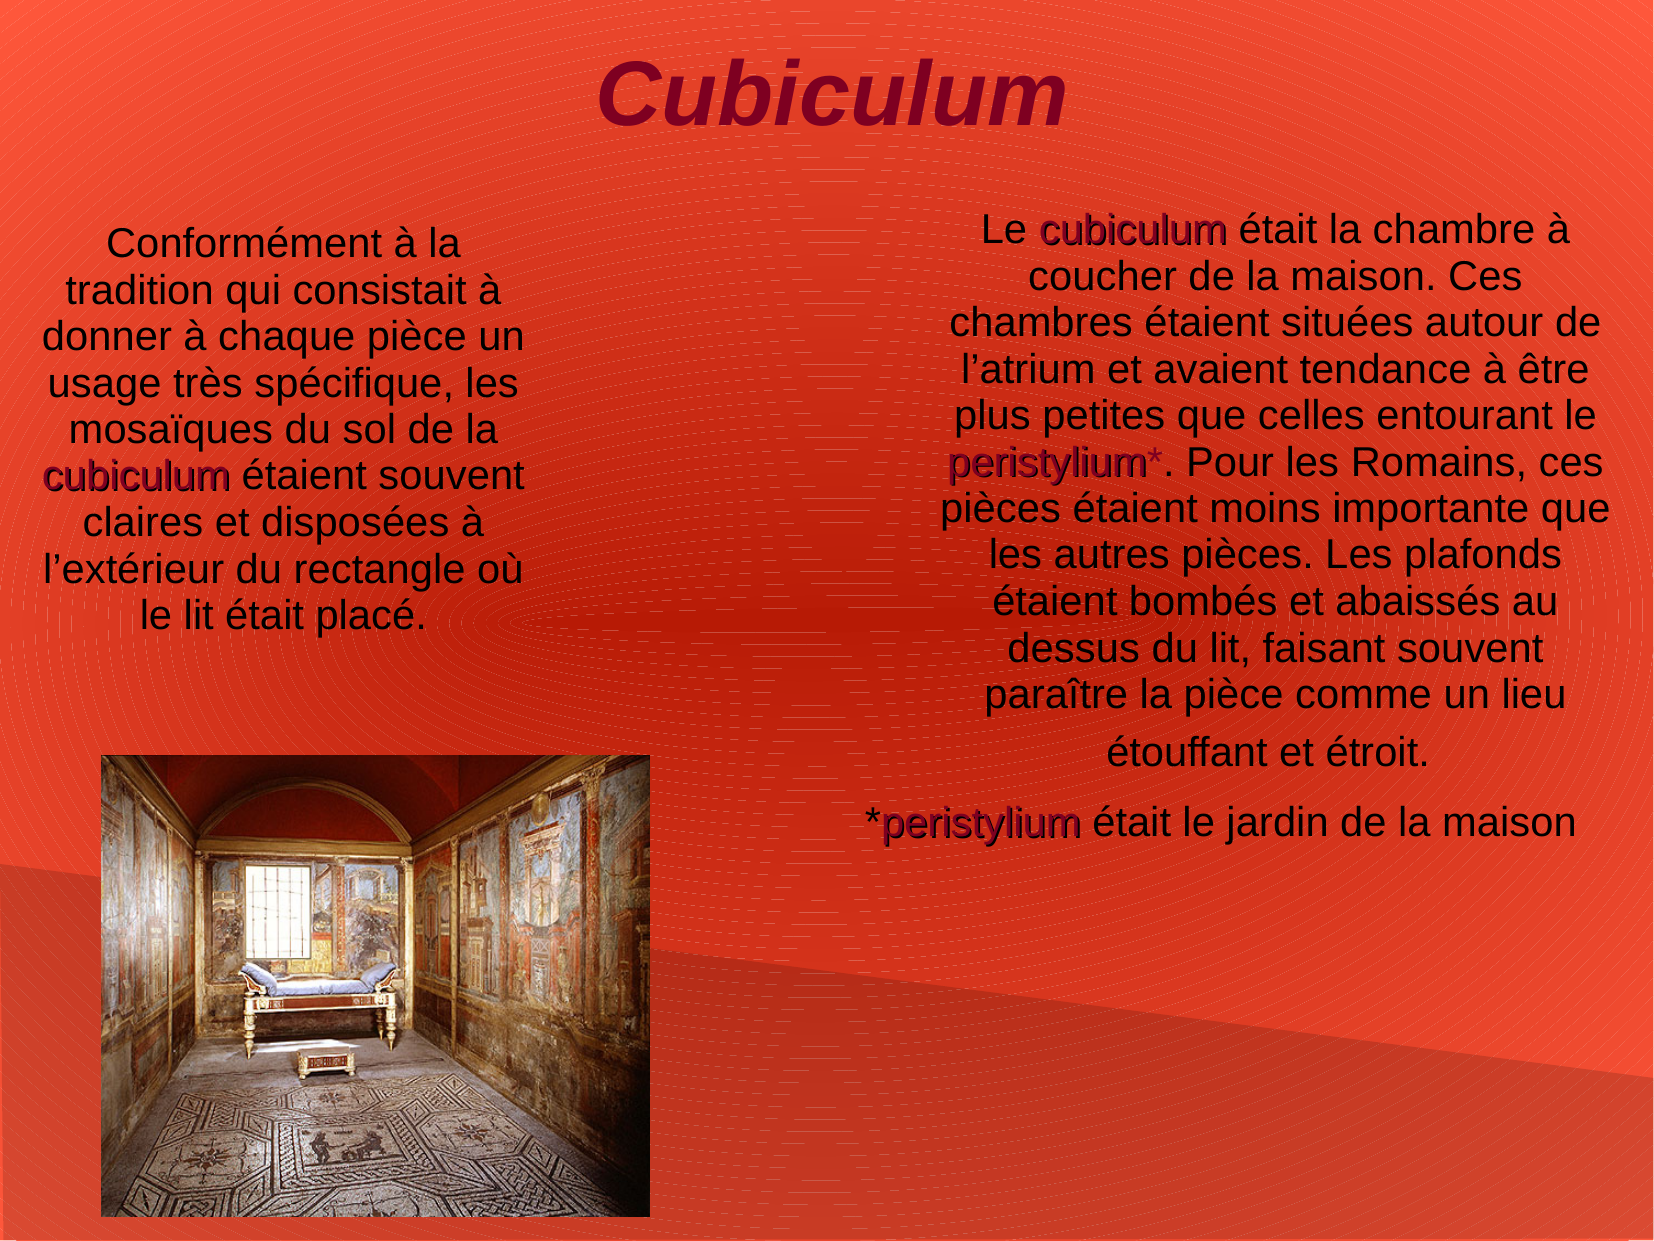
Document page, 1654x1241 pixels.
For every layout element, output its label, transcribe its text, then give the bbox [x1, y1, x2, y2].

text_box *peristylium était le jardin de la maison [838, 791, 1597, 910]
text_box Cubiculum [106, 35, 1560, 195]
picture [101, 755, 650, 1217]
text_box Le cubiculum était la chambre à coucher de la maison. Ces chambres étaient situées autour de l’atrium et avaient tendance à être plus petites que celles entourant le peristylium*. Pour les Romains, ces pièces étaient moins importante que les autres pièces. Les plafonds étaient bombés et abaissés au dessus du lit, faisant souvent paraître la pièce comme un lieu étouffant et étroit. [921, 198, 1630, 934]
text_box Conformément à la tradition qui consistait à donner à chaque pièce un usage très spécifique, les mosaïques du sol de la cubiculum étaient souvent claires et disposées à l’extérieur du rectangle où le lit était placé. [23, 212, 544, 709]
